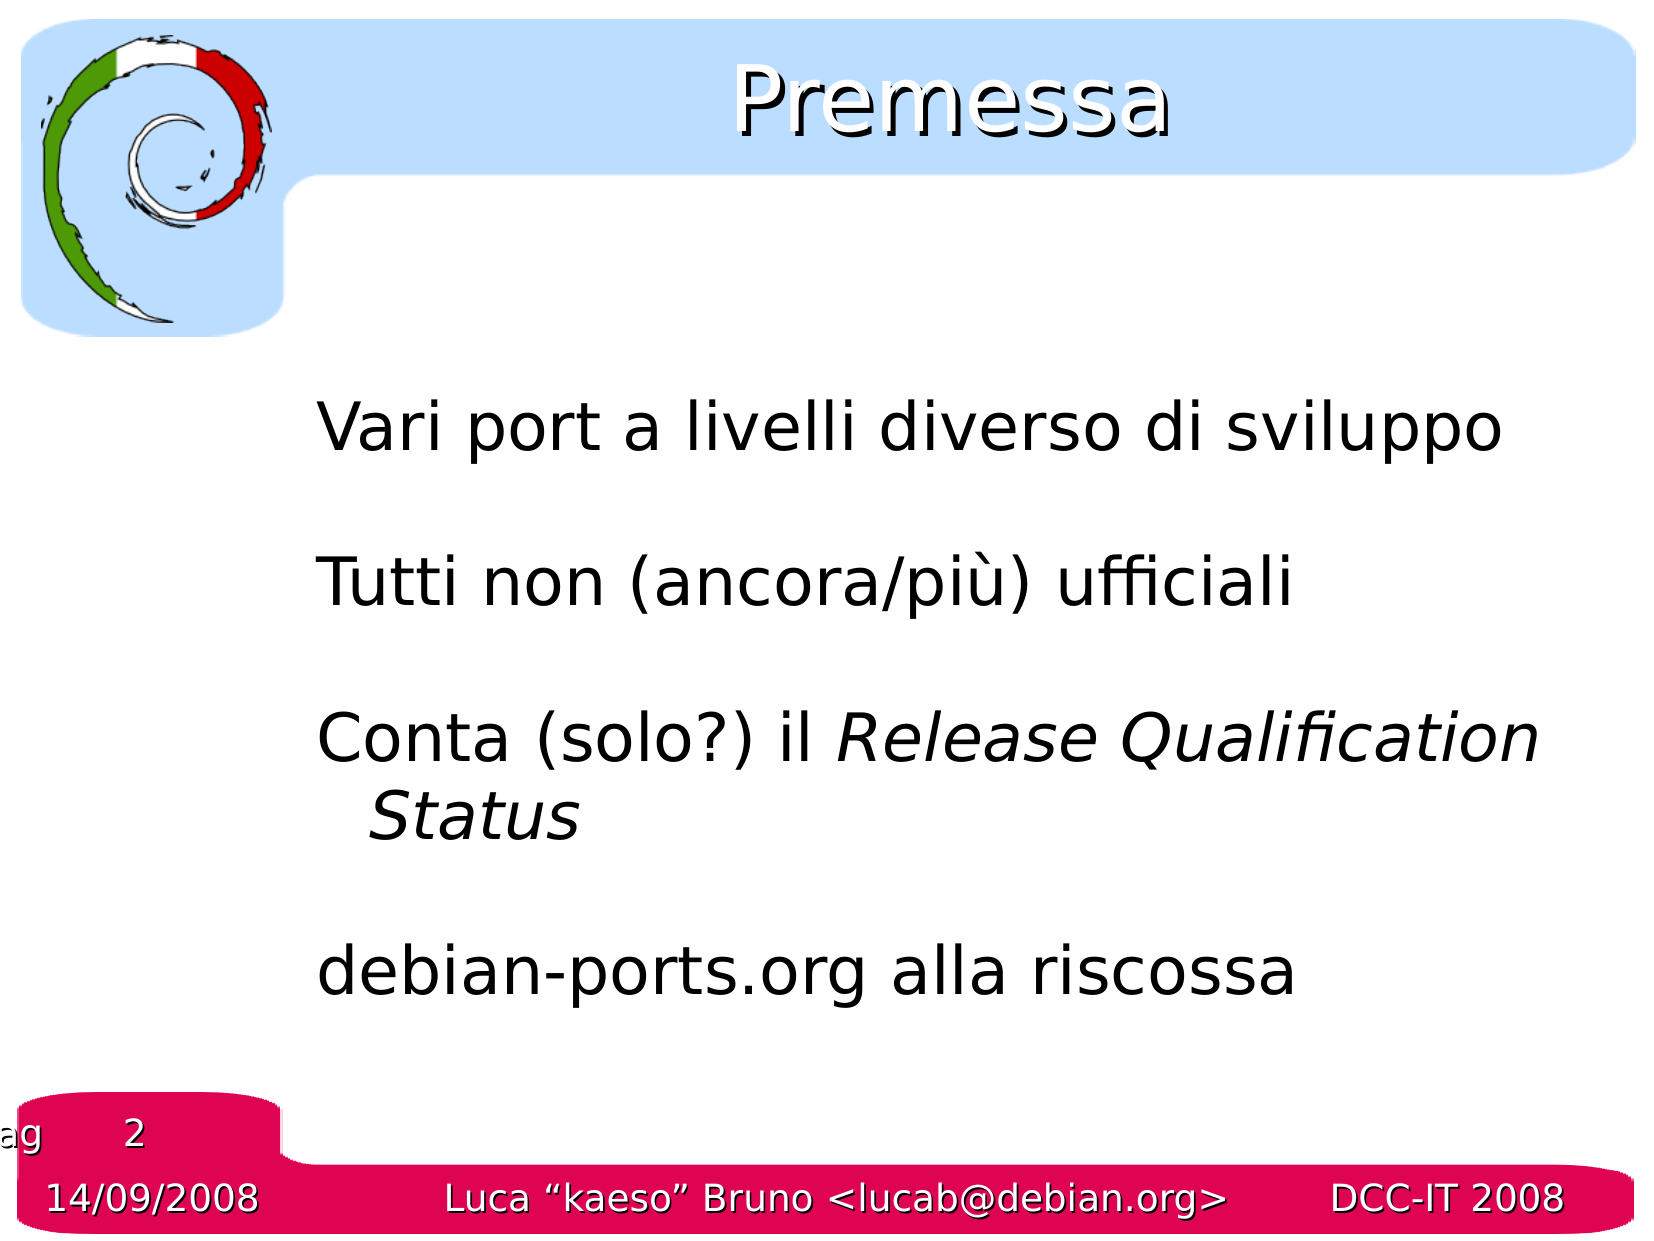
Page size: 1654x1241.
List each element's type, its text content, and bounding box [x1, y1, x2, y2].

picture [17, 1092, 1634, 1234]
title Premessa [265, 3, 1636, 196]
picture [21, 19, 1636, 337]
subtitle Vari port a livelli diverso di sviluppo Tutti non (ancora/più) ufficiali Conta (solo?) il Release Qualification Status debian-ports.org alla riscossa [295, 297, 1571, 1102]
text_box 14/09/2008 [29, 1169, 284, 1241]
text_box Luca “kaeso” Bruno <lucab@debian.org> DCC-IT 2008 [428, 1169, 1581, 1241]
text_box Pag <numero> [53, 1104, 255, 1178]
